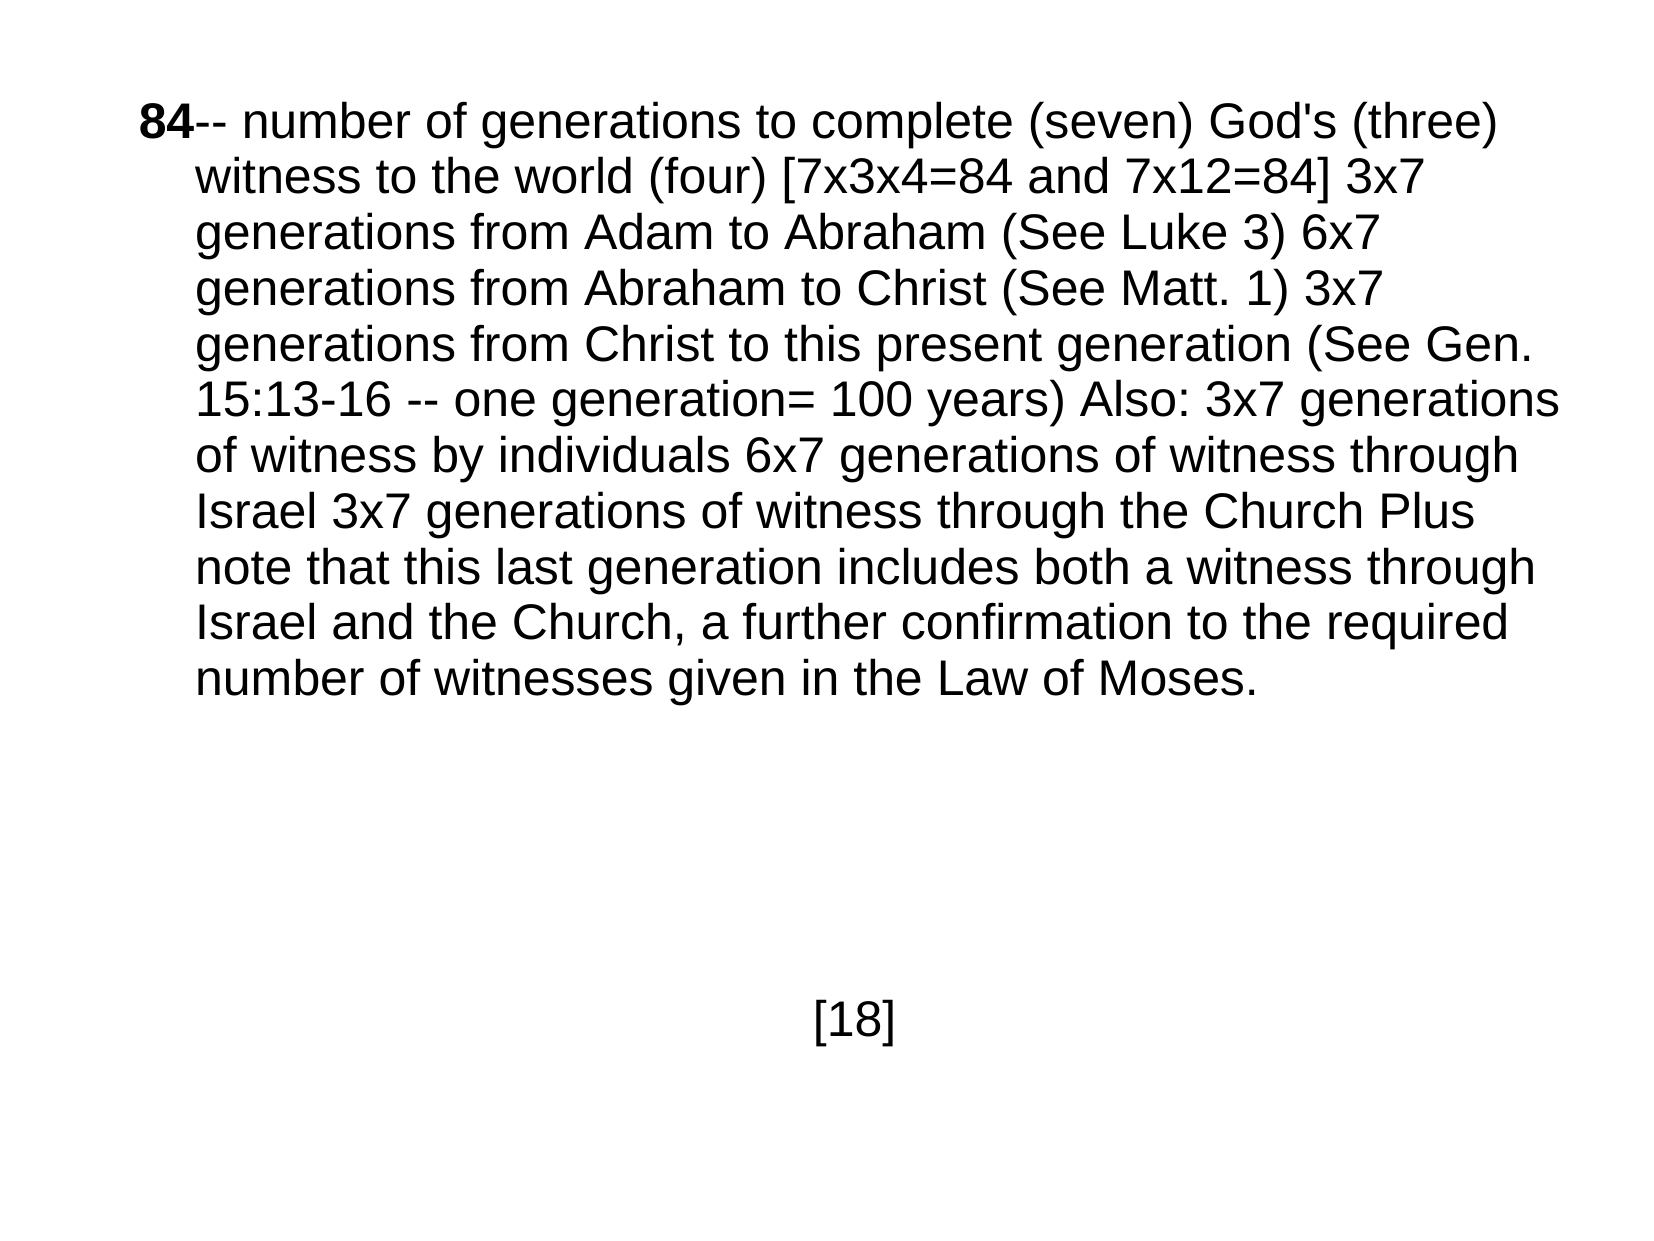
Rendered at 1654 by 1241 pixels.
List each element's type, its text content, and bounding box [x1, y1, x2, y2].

list 84-- number of generations to complete (seven) God's (three) witness to the world (four) [7x3x4=84 and 7x12=84] 3x7 generations from Adam to Abraham (See Luke 3) 6x7 generations from Abraham to Christ (See Matt. 1) 3x7 generations from Christ to this present generation (See Gen. 15:13-16 -- one generation= 100 years) Also: 3x7 generations of witness by individuals 6x7 generations of witness through Israel 3x7 generations of witness through the Church Plus note that this last generation includes both a witness through Israel and the Church, a further confirmation to the required number of witnesses given in the Law of Moses. [18] [82, 90, 1571, 1109]
